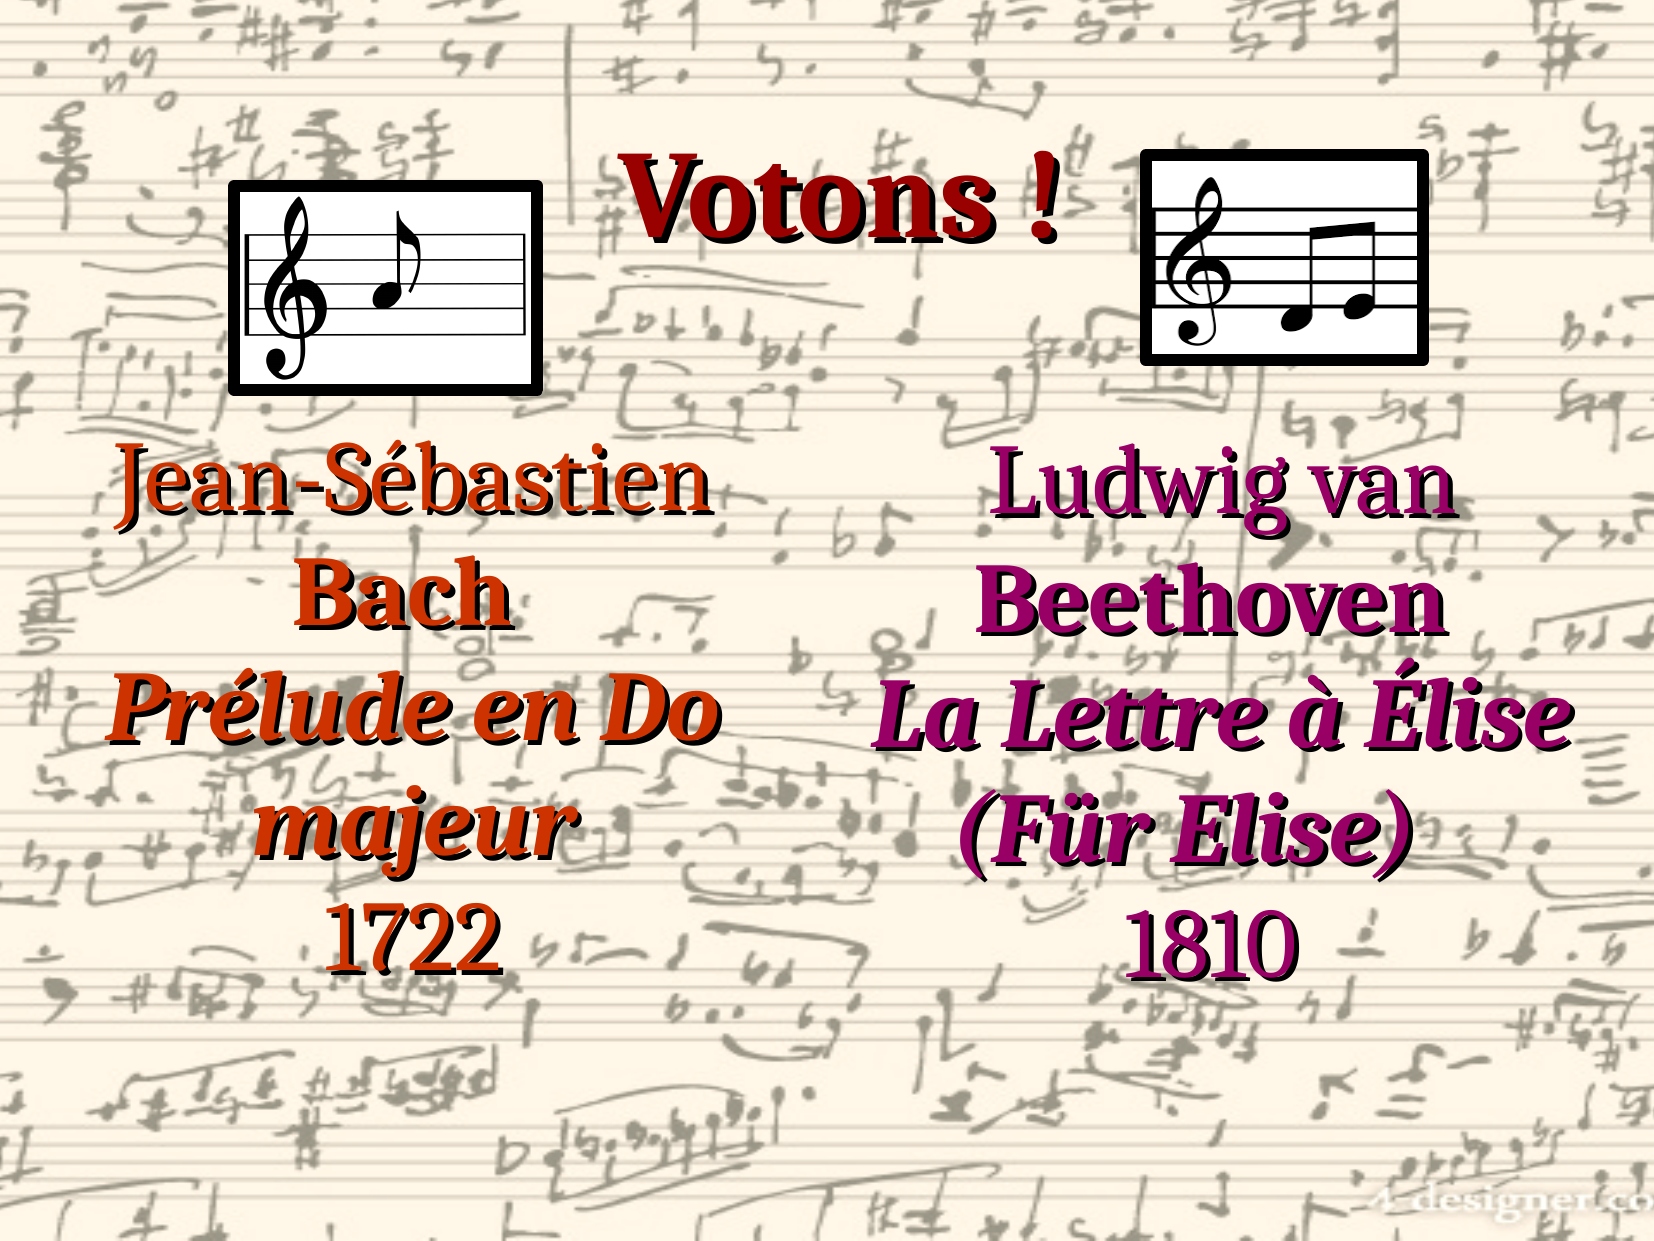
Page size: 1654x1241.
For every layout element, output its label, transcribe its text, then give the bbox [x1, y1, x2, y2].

text_box Jean-Sébastien Bach Prélude en Do majeur 1722 [0, 413, 827, 1241]
text_box Votons ! [88, 118, 1595, 413]
text_box Ludwig van Beethoven La Lettre à Élise (Für Elise) 1810 [826, 405, 1595, 1154]
picture [0, 0, 1654, 1241]
picture [240, 191, 532, 384]
picture [1151, 161, 1418, 355]
